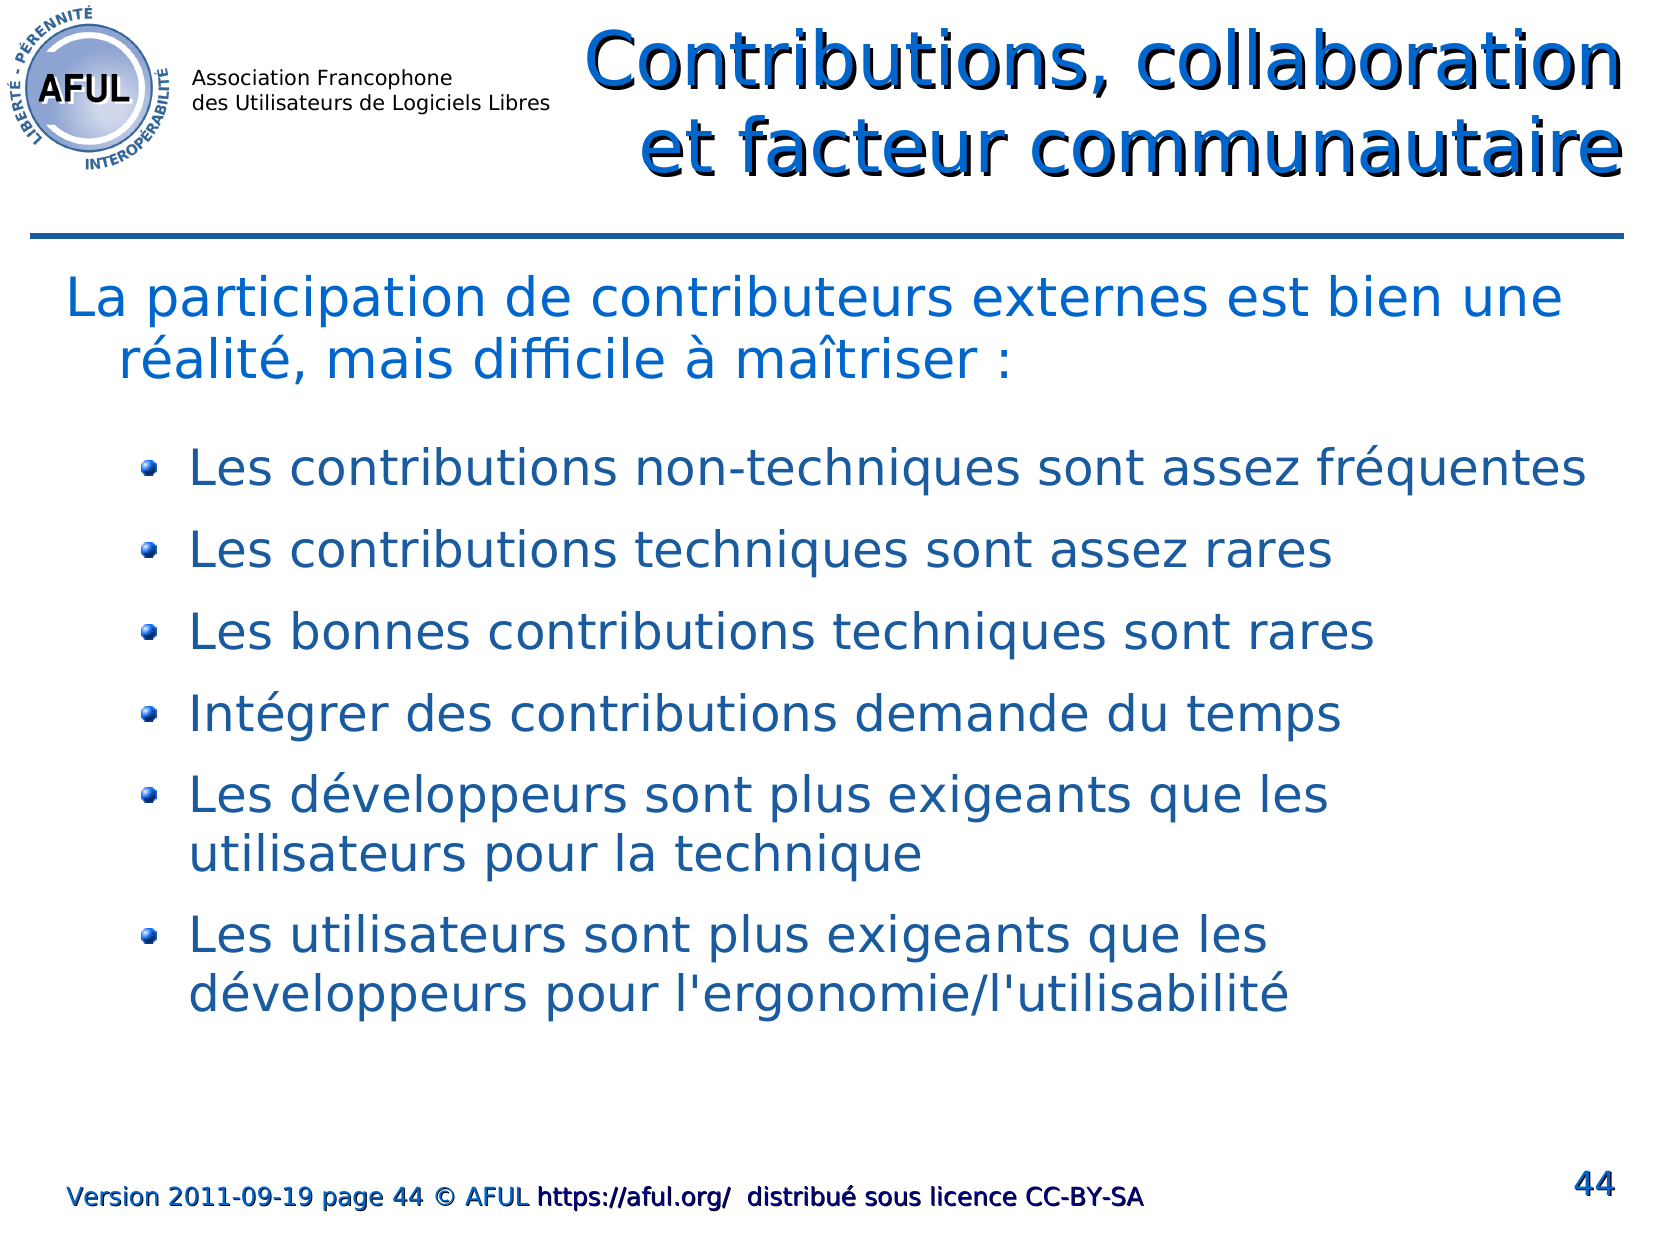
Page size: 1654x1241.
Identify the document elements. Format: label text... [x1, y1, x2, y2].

title Contributions, collaboration et facteur communautaire [501, 0, 1625, 207]
list La participation de contributeurs externes est bien une réalité, mais difficile à maîtriser : Les contributions non-techniques sont assez fréquentes Les contributions techniques sont assez rares Les bonnes contributions techniques sont rares Intégrer des contributions demande du temps Les développeurs sont plus exigeants que les utilisateurs pour la technique Les utilisateurs sont plus exigeants que les développeurs pour l'ergonomie/l'utilisabilité [47, 265, 1595, 1211]
picture [0, 0, 178, 178]
